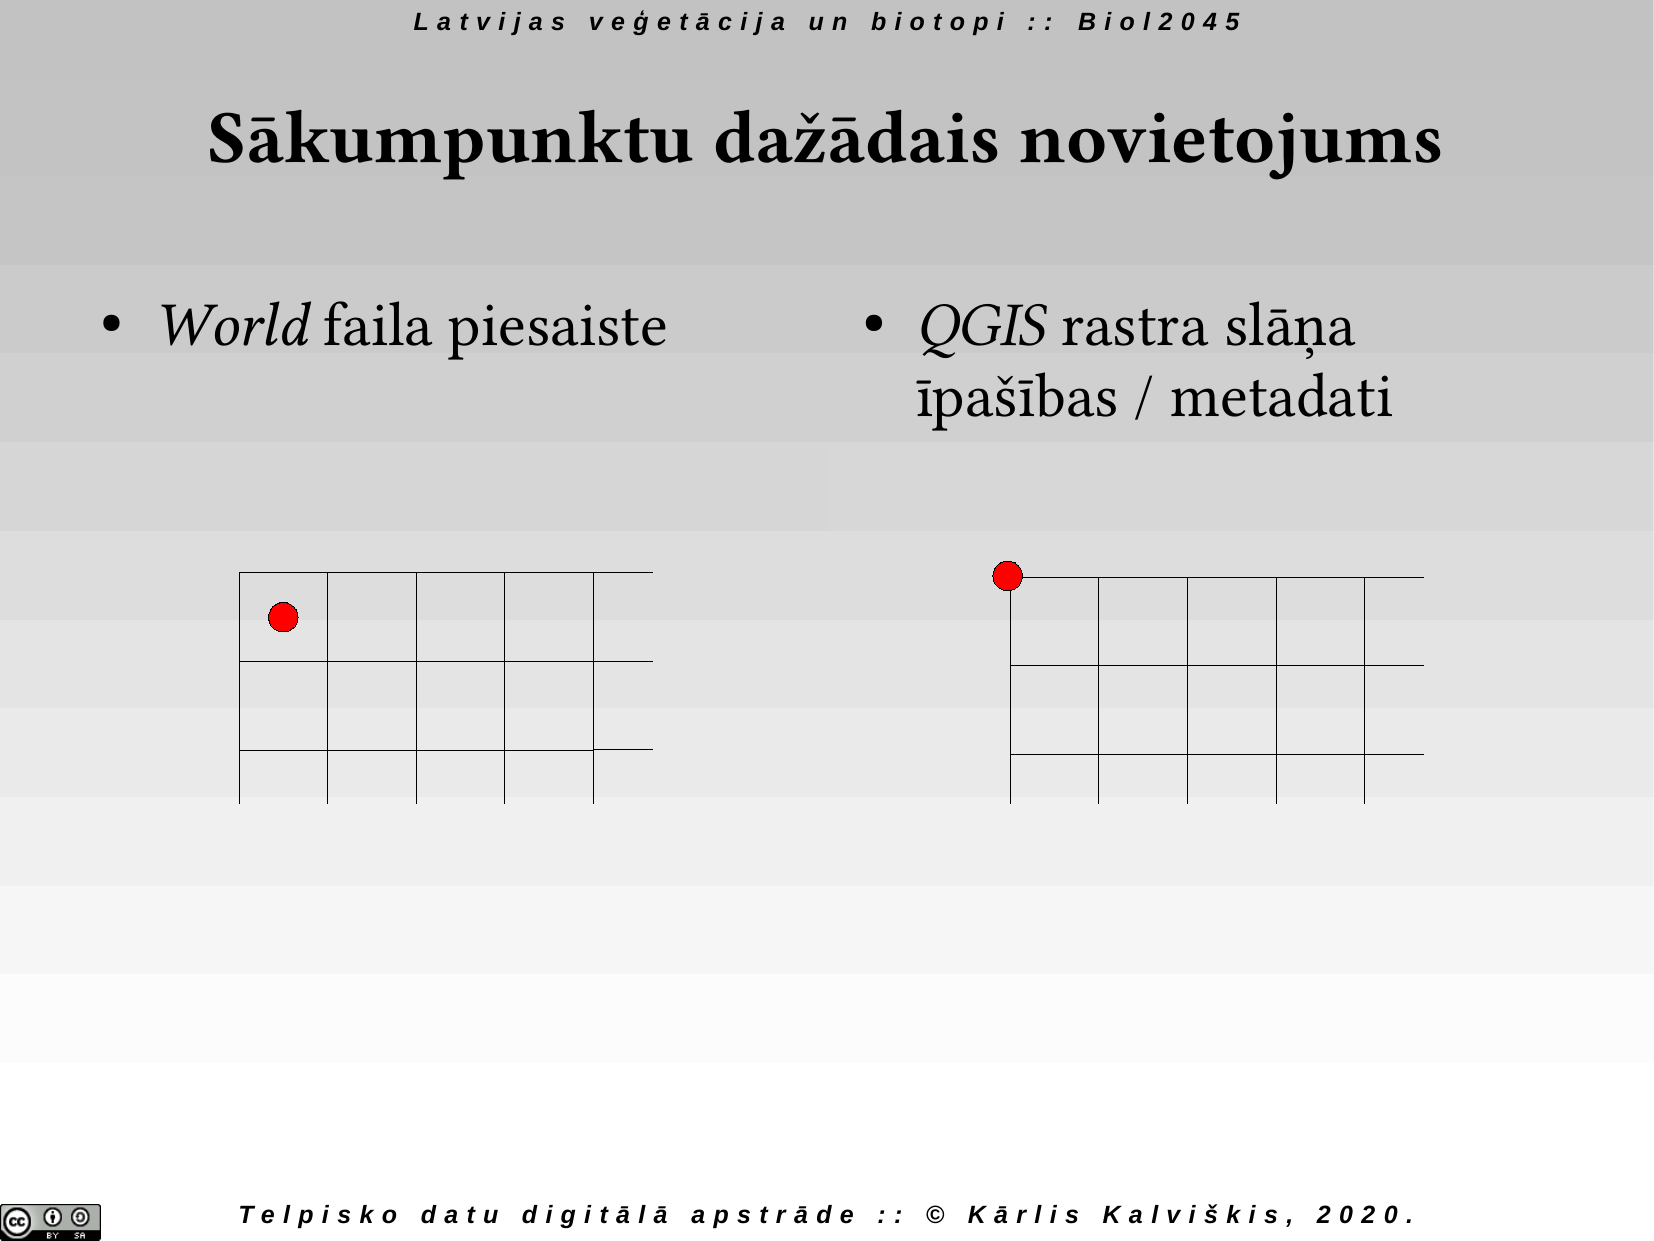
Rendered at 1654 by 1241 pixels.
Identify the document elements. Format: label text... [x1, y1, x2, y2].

picture [0, 0, 1654, 1241]
list QGIS rastra slāņa īpašības / metadati [845, 289, 1572, 1113]
list World faila piesaiste [82, 289, 809, 1113]
text_box [268, 602, 299, 632]
title Sākumpunktu dažādais novietojums [29, 43, 1625, 234]
text_box [992, 561, 1023, 591]
